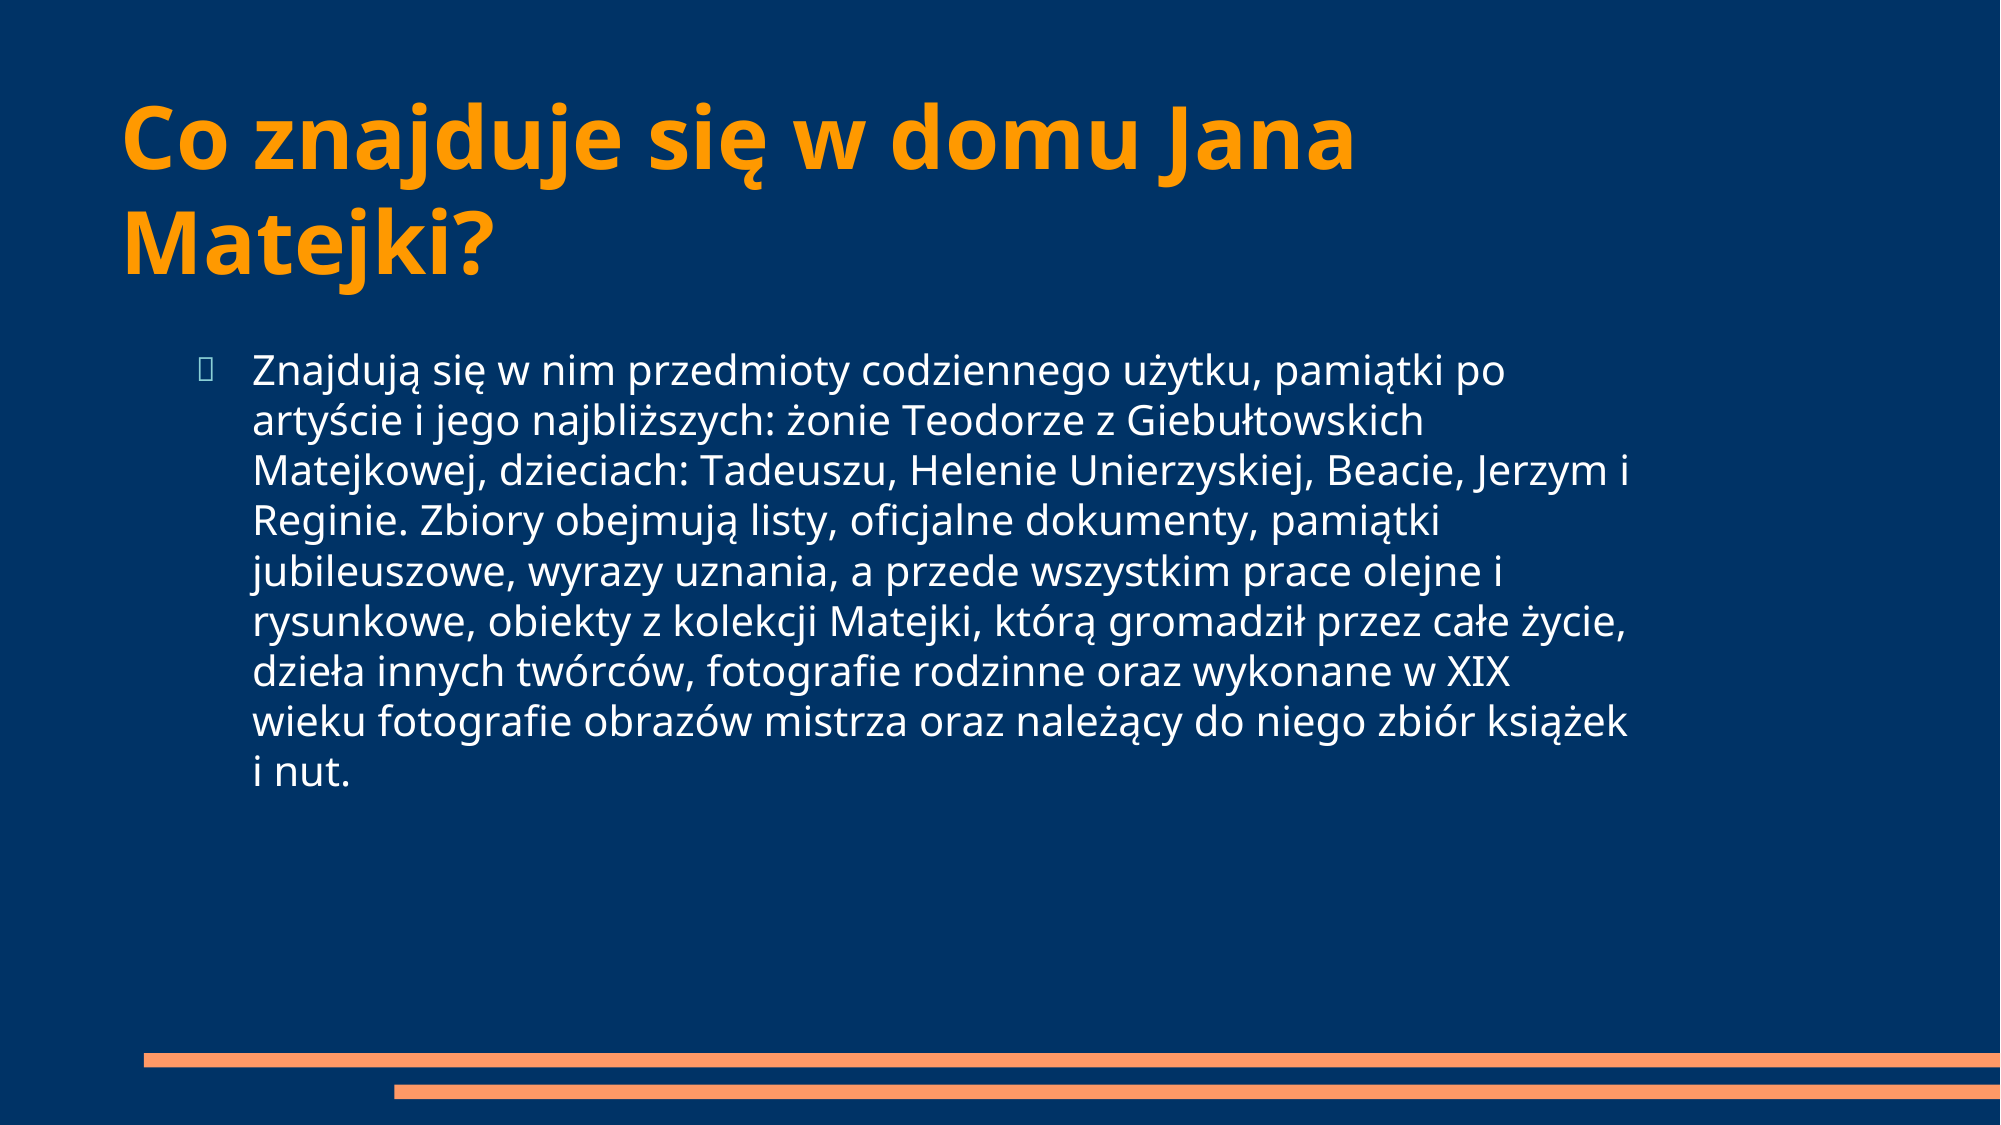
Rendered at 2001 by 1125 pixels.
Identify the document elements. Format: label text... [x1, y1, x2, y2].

title Co znajduje się w domu Jana Matejki? [106, 74, 1649, 304]
list Znajdują się w nim przedmioty codziennego użytku, pamiątki po artyście i jego najbliższych: żonie Teodorze z Giebułtowskich Matejkowej, dzieciach: Tadeuszu, Helenie Unierzyskiej, Beacie, Jerzym i Reginie. Zbiory obejmują listy, oficjalne dokumenty, pamiątki jubileuszowe, wyrazy uznania, a przede wszystkim prace olejne i rysunkowe, obiekty z kolekcji Matejki, którą gromadził przez całe życie, dzieła innych twórców, fotografie rodzinne oraz wykonane w XIX wieku fotografie obrazów mistrza oraz należący do niego zbiór książek i nut. [181, 336, 1649, 1025]
